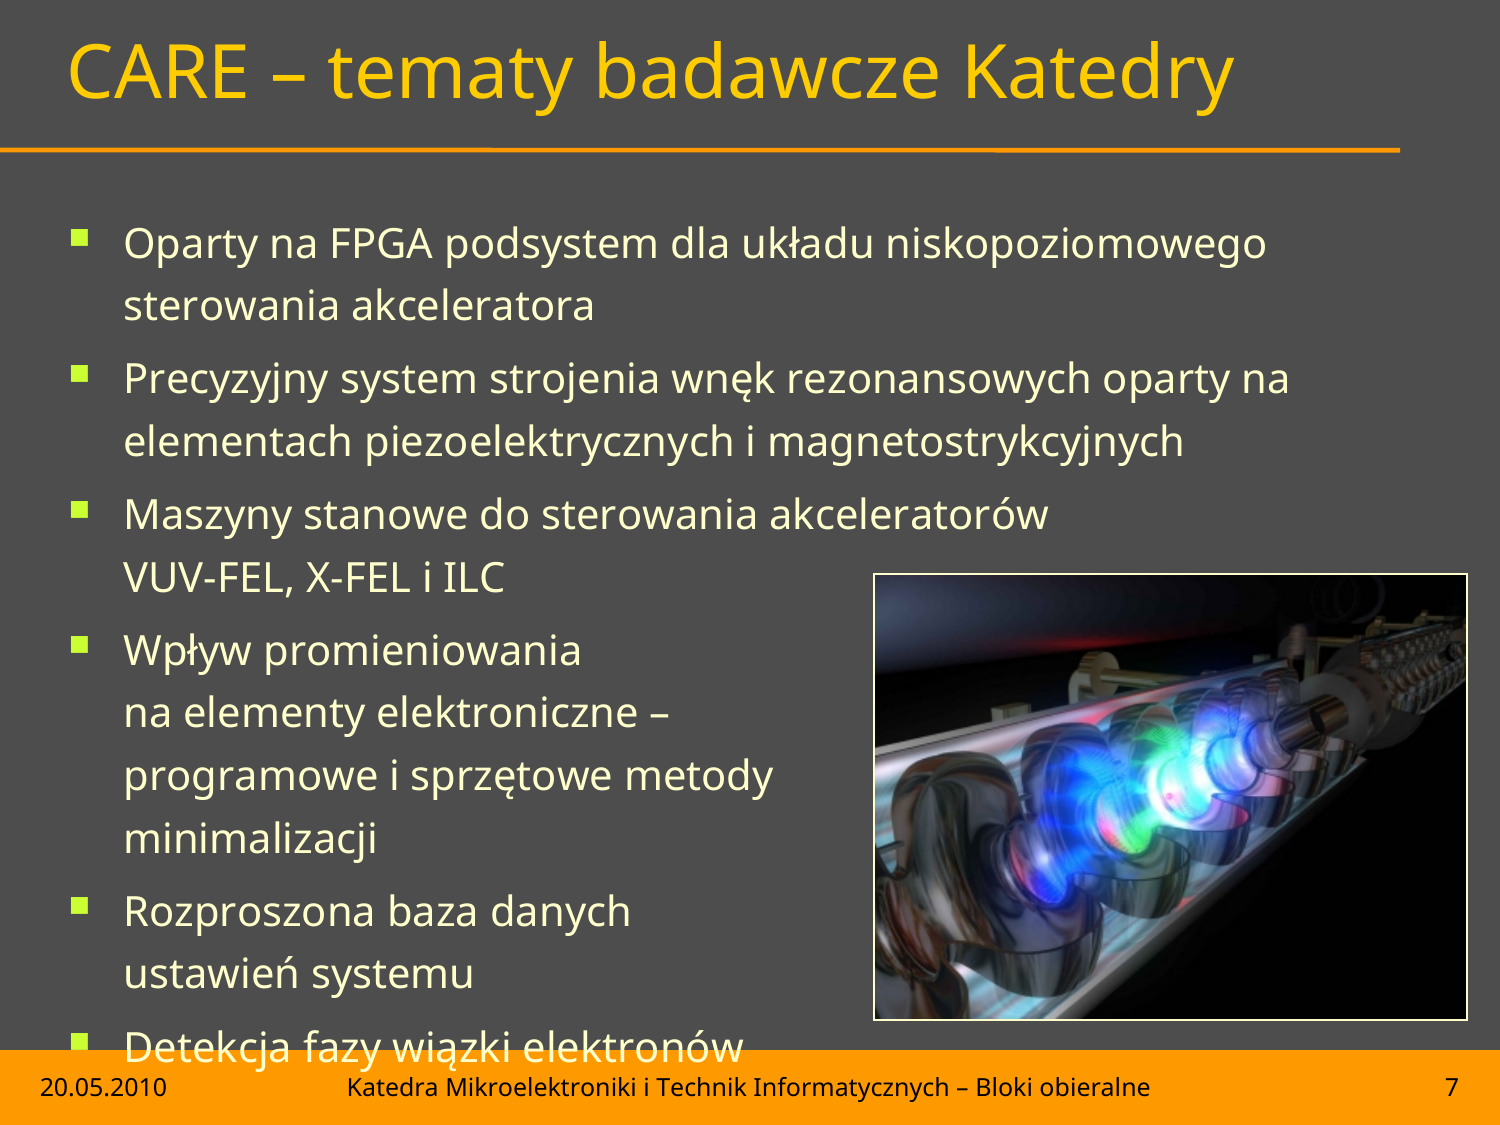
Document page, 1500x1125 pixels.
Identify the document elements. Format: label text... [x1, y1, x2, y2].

list Oparty na FPGA podsystem dla układu niskopoziomowego sterowania akceleratora Precyzyjny system strojenia wnęk rezonansowych oparty na elementach piezoelektrycznych i magnetostrykcyjnych Maszyny stanowe do sterowania akceleratorów VUV-FEL, X-FEL i ILC Wpływ promieniowania na elementy elektroniczne – programowe i sprzętowe metody minimalizacji Rozproszona baza danych ustawień systemu Detekcja fazy wiązki elektronów [53, 200, 1401, 1026]
picture [875, 575, 1466, 1019]
title CARE – tematy badawcze Katedry [52, 12, 1469, 127]
